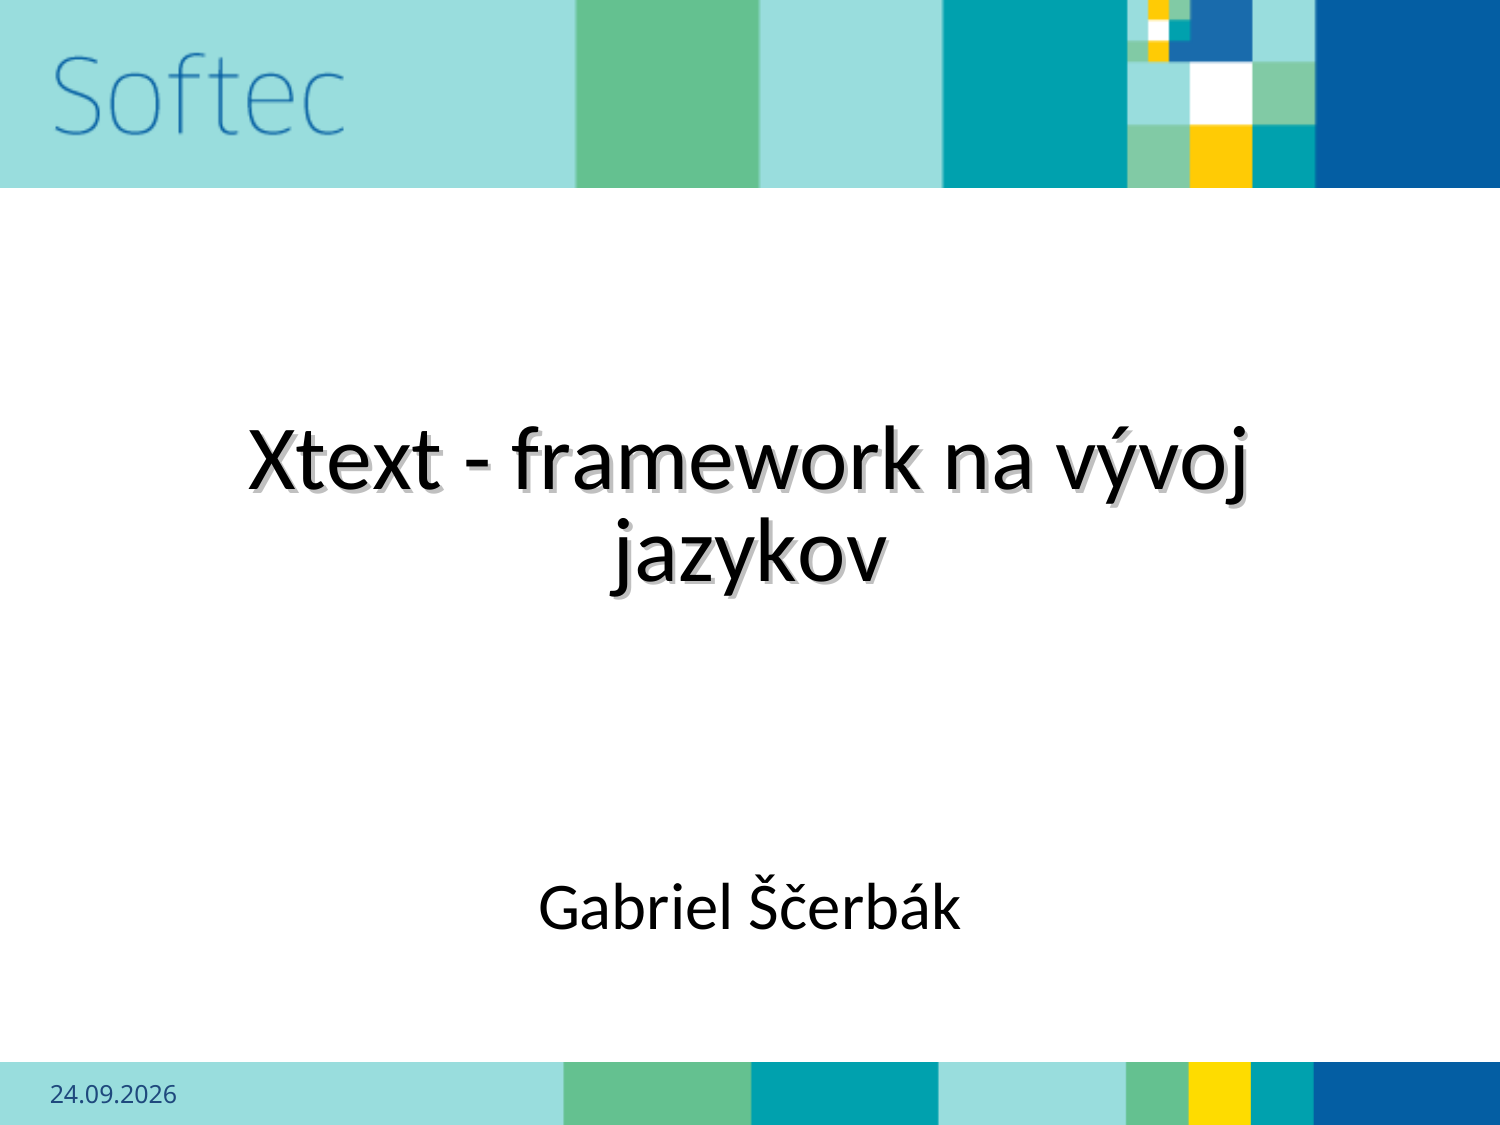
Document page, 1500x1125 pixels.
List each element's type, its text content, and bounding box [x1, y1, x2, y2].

picture [0, 1062, 1312, 1125]
title Xtext - framework na vývoj jazykov Gabriel Ščerbák [112, 224, 1388, 1051]
picture [0, 0, 1500, 188]
picture [1315, 1062, 1500, 1125]
text_box 05.11.10 [35, 1063, 386, 1124]
